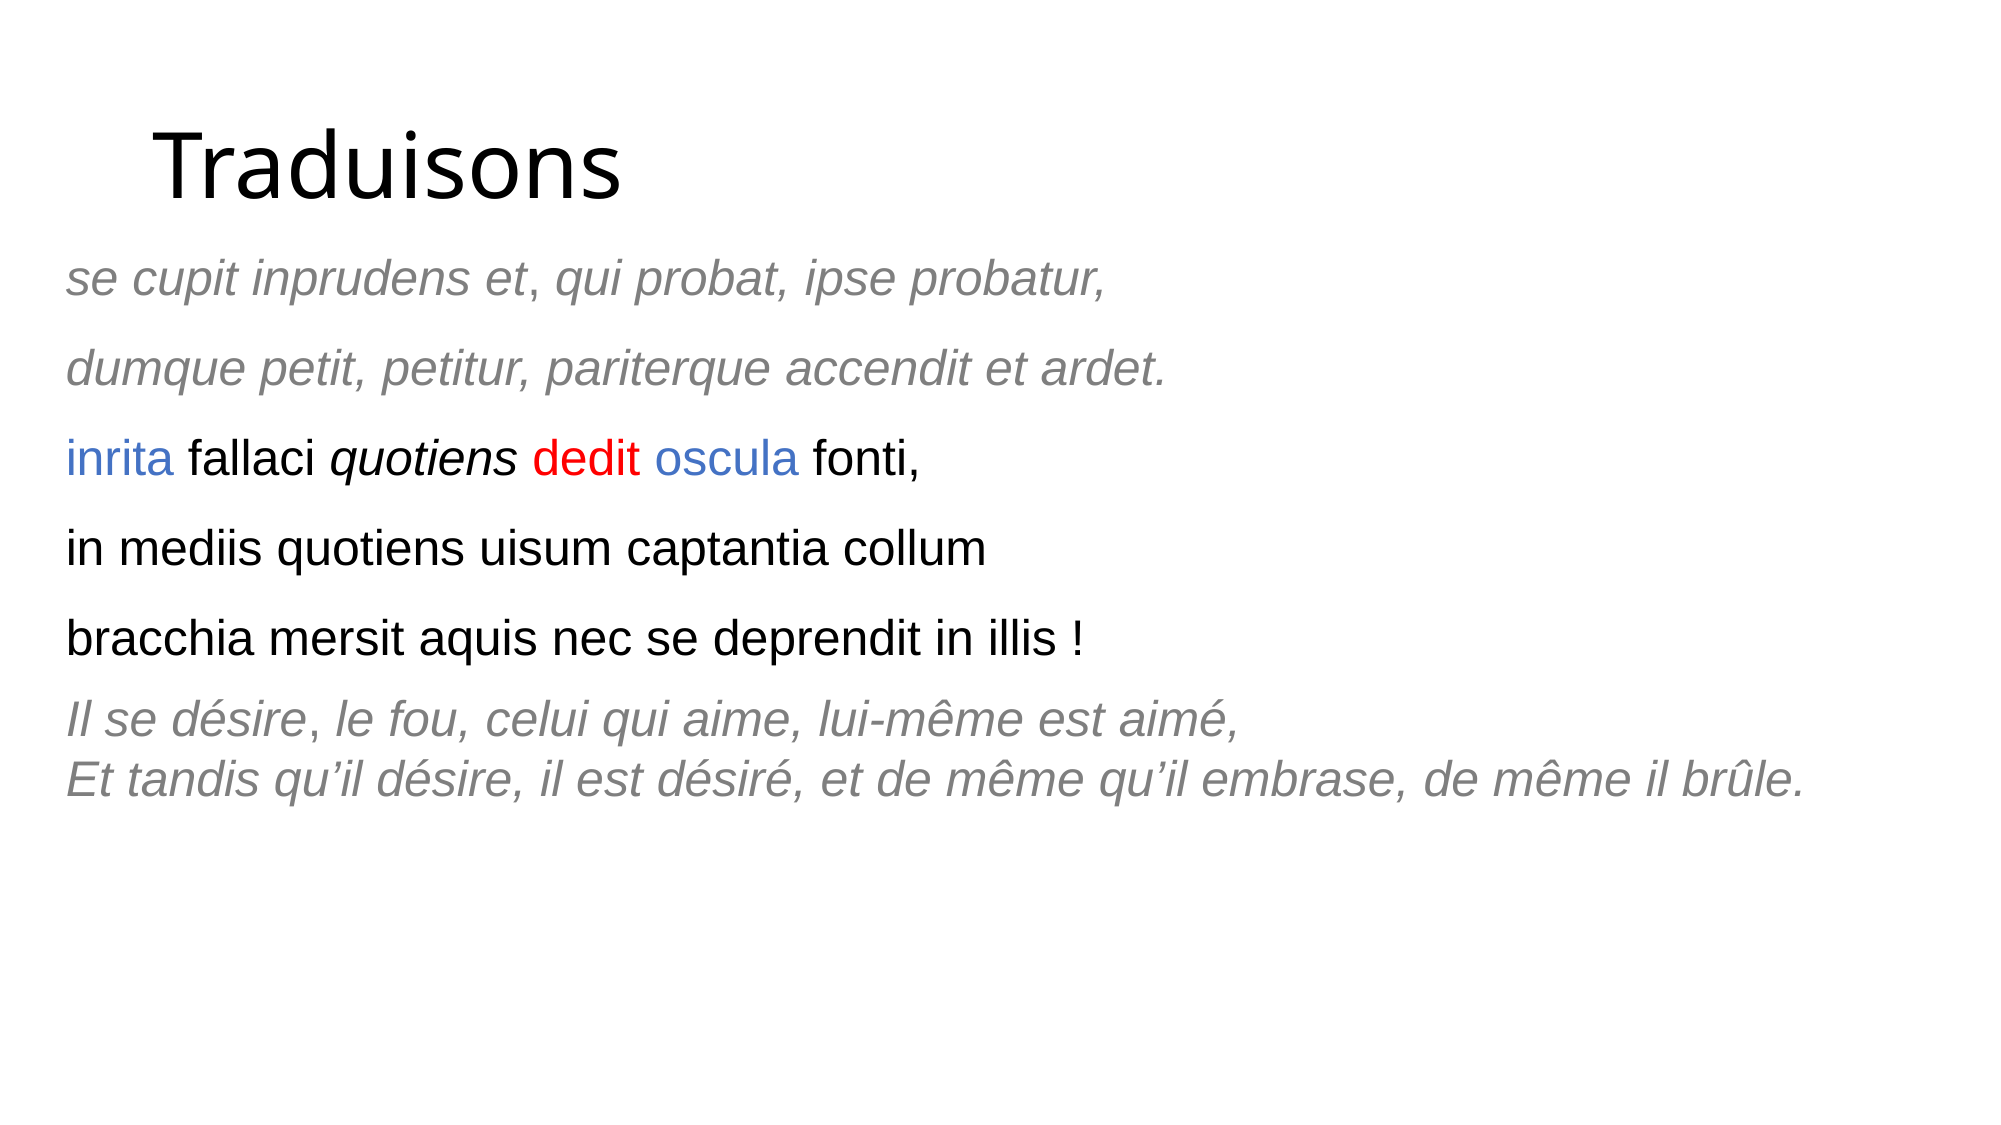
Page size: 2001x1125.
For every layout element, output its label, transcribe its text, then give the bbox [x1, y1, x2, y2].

title Traduisons [137, 59, 1863, 207]
list se cupit inprudens et, qui probat, ipse probatur, dumque petit, petitur, pariterque accendit et ardet. inrita fallaci quotiens dedit oscula fonti, in mediis quotiens uisum captantia collum bracchia mersit aquis nec se deprendit in illis ! Il se désire, le fou, celui qui aime, lui-même est aimé, Et tandis qu’il désire, il est désiré, et de même qu’il embrase, de même il brûle. [50, 207, 2000, 1083]
